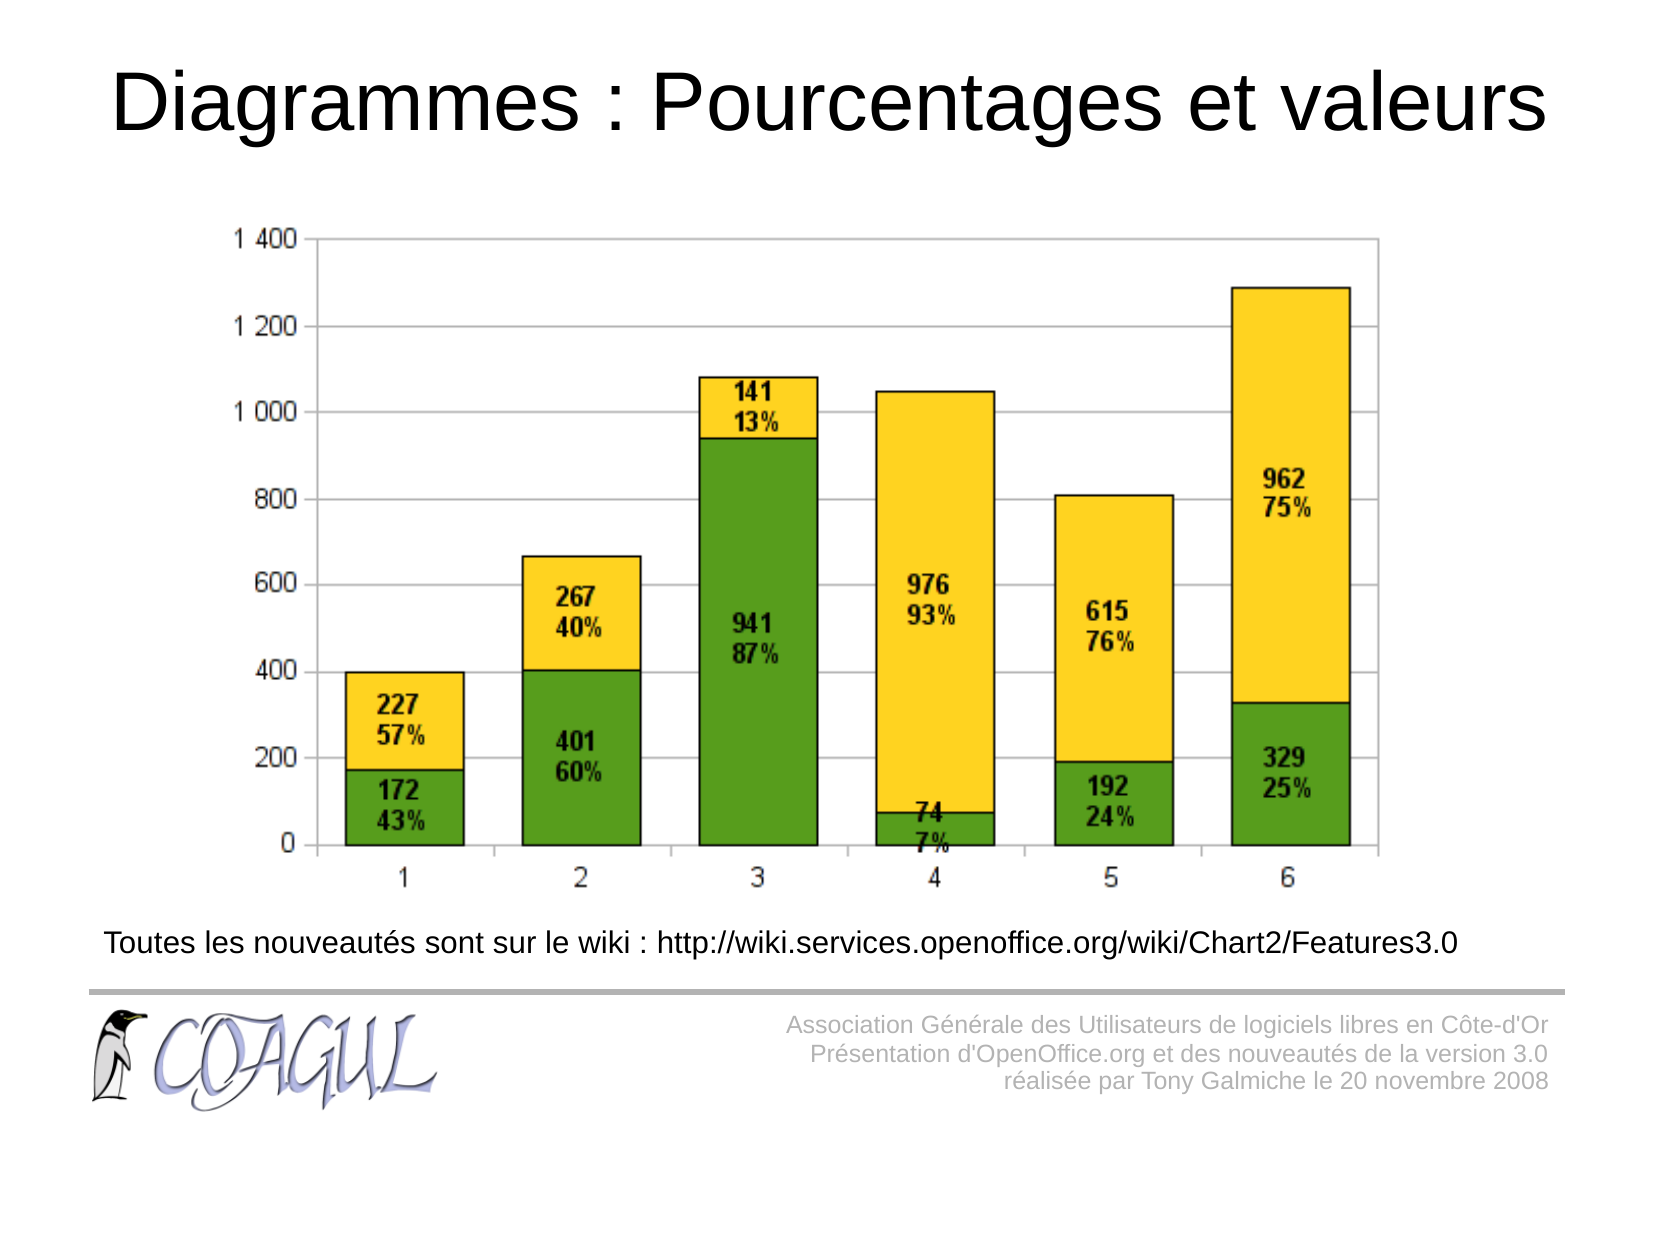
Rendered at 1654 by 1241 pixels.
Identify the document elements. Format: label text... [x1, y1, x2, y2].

title Diagrammes : Pourcentages et valeurs [88, 25, 1571, 178]
picture [193, 206, 1447, 916]
picture [88, 1006, 443, 1117]
text_box Toutes les nouveautés sont sur le wiki : http://wiki.services.openoffice.org/wiki/Chart2/Features3.0 [88, 917, 1654, 975]
